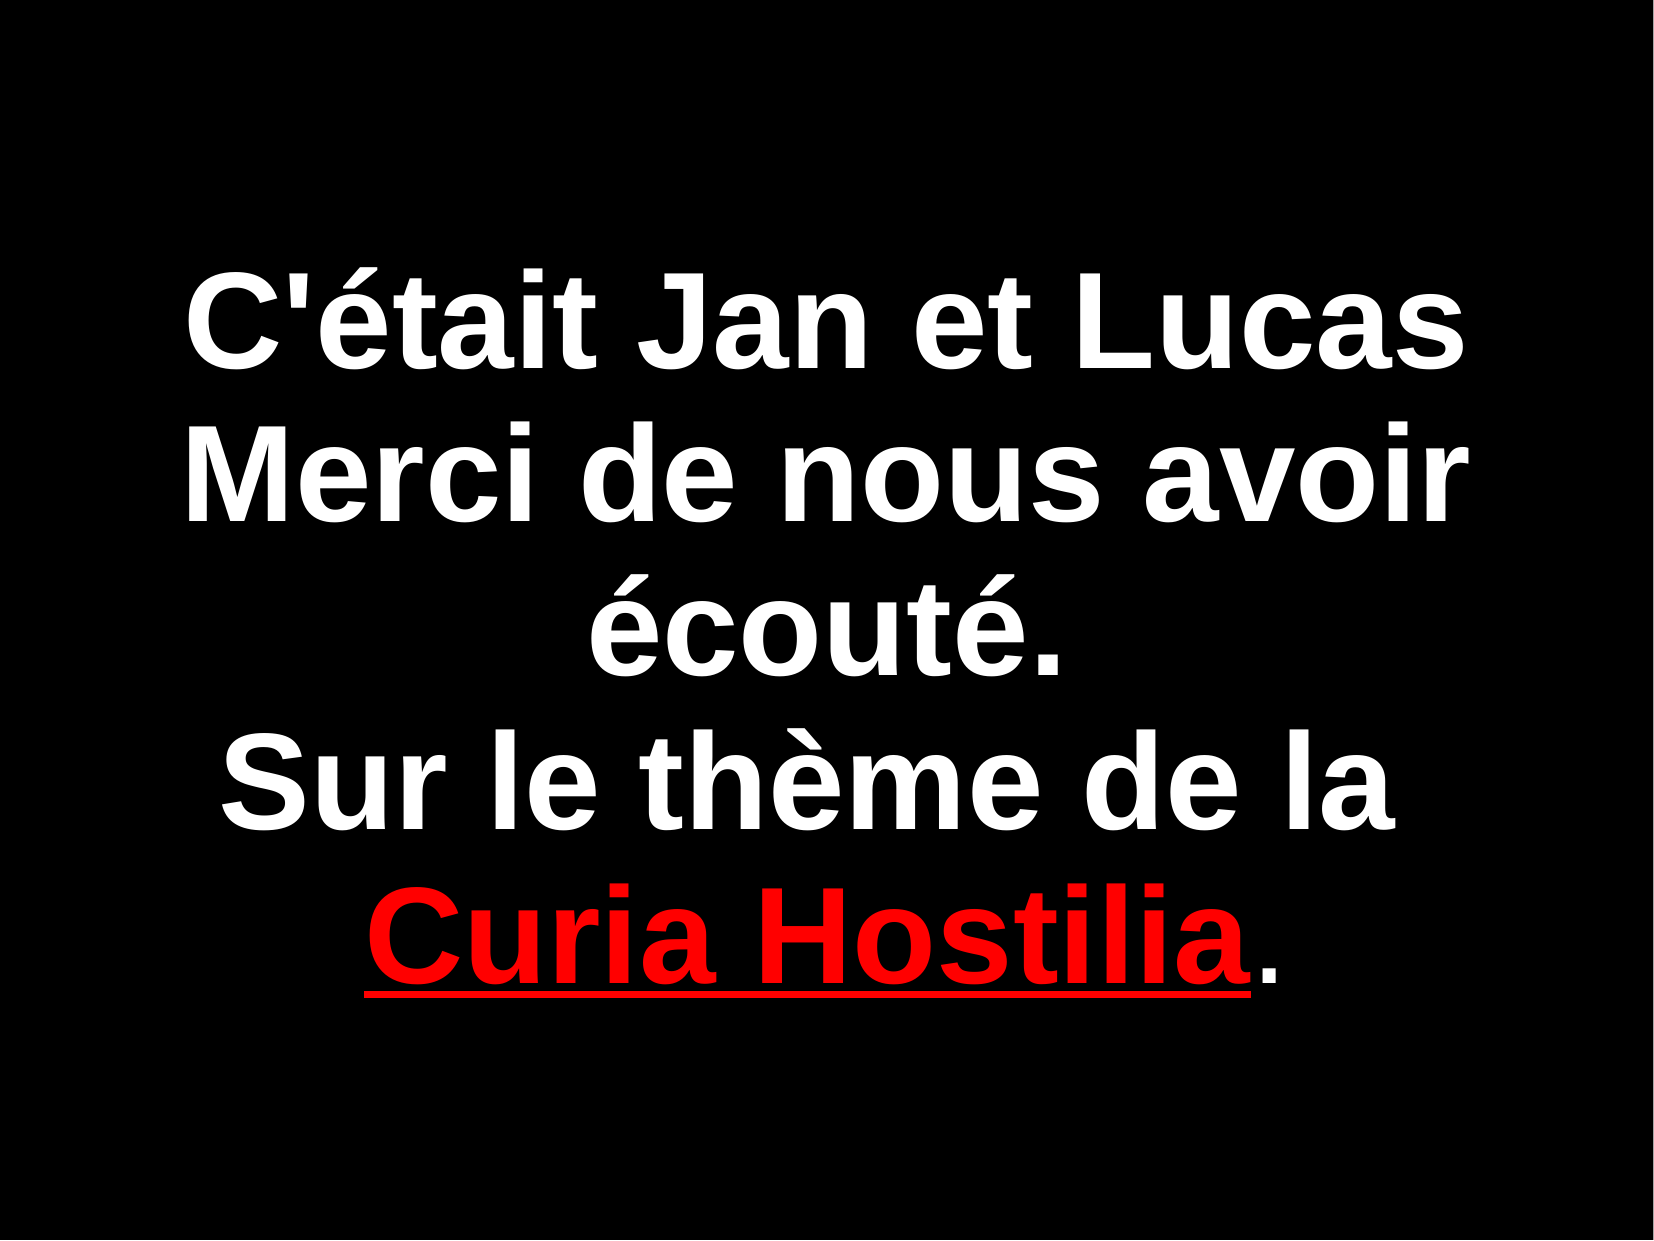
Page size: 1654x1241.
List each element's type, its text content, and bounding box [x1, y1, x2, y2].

text_box C'était Jan et Lucas Merci de nous avoir écouté. Sur le thème de la Curia Hostilia. [0, 236, 1654, 1020]
